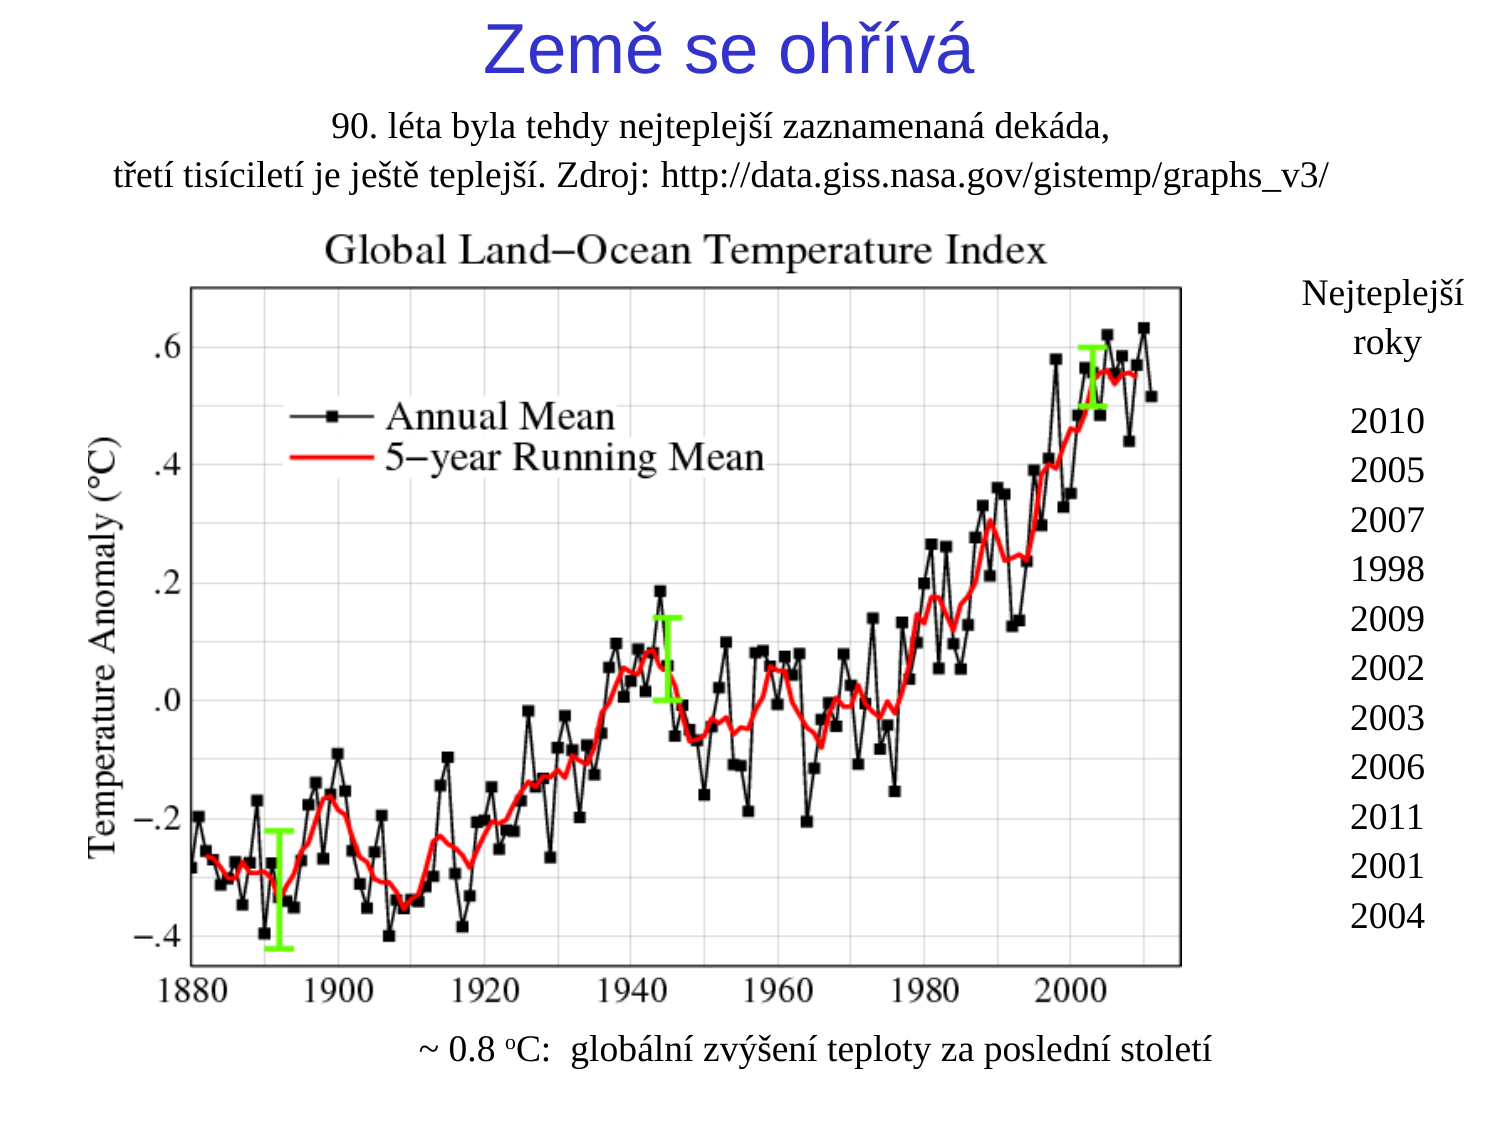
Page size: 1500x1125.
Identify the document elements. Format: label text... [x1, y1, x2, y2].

text_box ~ 0.8 oC: globální zvýšení teploty za poslední století [150, 1011, 1483, 1077]
text_box 90. léta byla tehdy nejteplejší zaznamenaná dekáda, třetí tisíciletí je ještě teplejší. Zdroj: http://data.giss.nasa.gov/gistemp/graphs_v3/ [59, 119, 1394, 203]
picture [88, 233, 1182, 1004]
text_box Země se ohřívá [0, 0, 1477, 119]
text_box Nejteplejší roky [1240, 255, 1500, 370]
text_box 2010 2005 2007 1998 2009 2002 2003 2006 2011 2001 2004 [1299, 383, 1477, 994]
